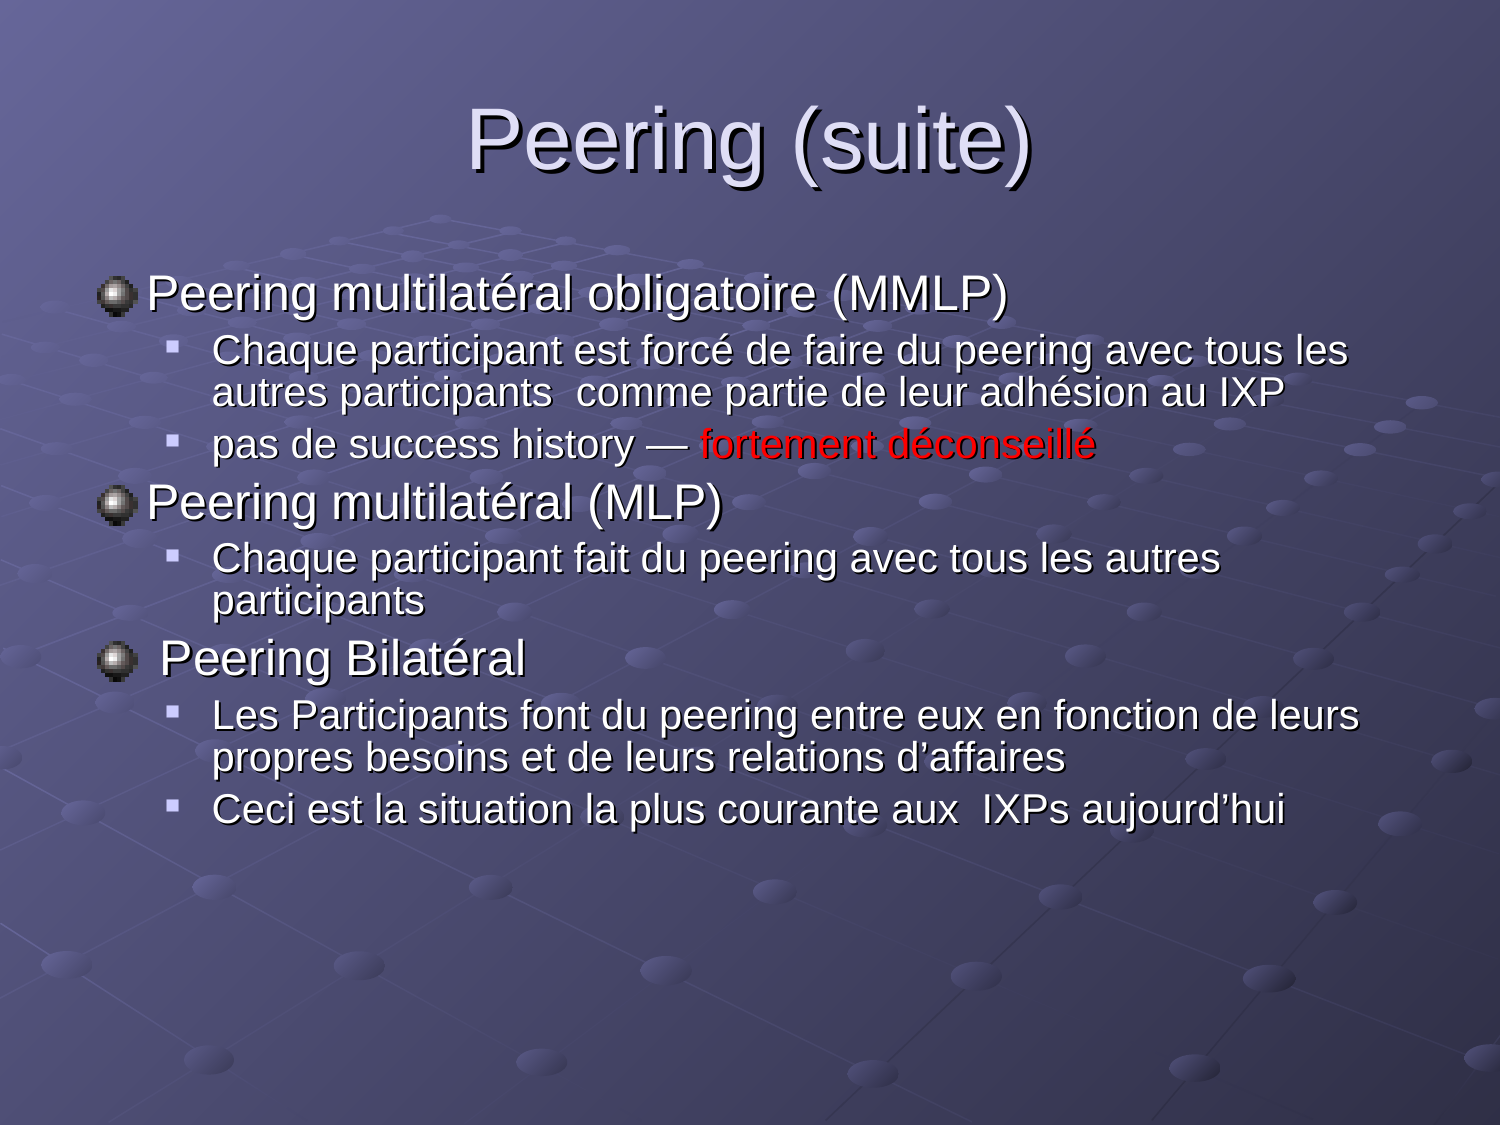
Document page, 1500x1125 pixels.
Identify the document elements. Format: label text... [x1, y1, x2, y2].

list Peering multilatéral obligatoire (MMLP) Chaque participant est forcé de faire du peering avec tous les autres participants comme partie de leur adhésion au IXP pas de success history — fortement déconseillé Peering multilatéral (MLP) Chaque participant fait du peering avec tous les autres participants Peering Bilatéral Les Participants font du peering entre eux en fonction de leurs propres besoins et de leurs relations d’affaires Ceci est la situation la plus courante aux IXPs aujourd’hui [75, 262, 1426, 1007]
title Peering (suite) [75, 45, 1426, 233]
